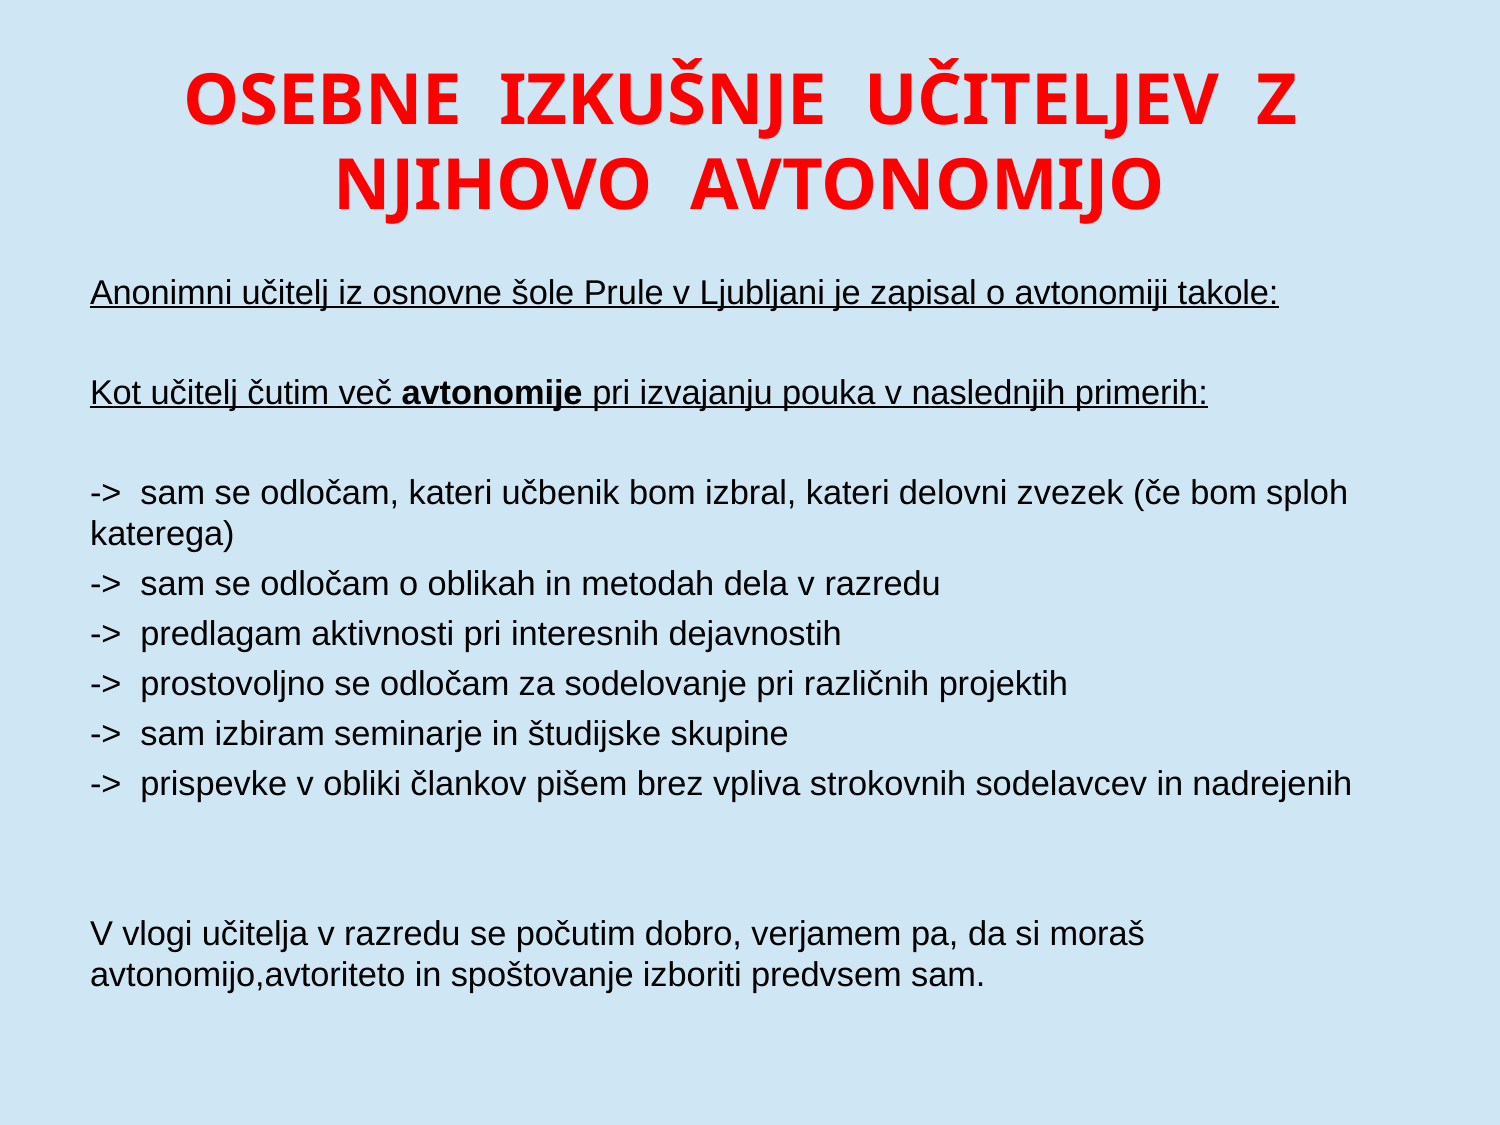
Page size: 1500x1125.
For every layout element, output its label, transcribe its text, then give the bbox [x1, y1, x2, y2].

list Anonimni učitelj iz osnovne šole Prule v Ljubljani je zapisal o avtonomiji takole: Kot učitelj čutim več avtonomije pri izvajanju pouka v naslednjih primerih: -> sam se odločam, kateri učbenik bom izbral, kateri delovni zvezek (če bom sploh katerega) -> sam se odločam o oblikah in metodah dela v razredu -> predlagam aktivnosti pri interesnih dejavnostih -> prostovoljno se odločam za sodelovanje pri različnih projektih -> sam izbiram seminarje in študijske skupine -> prispevke v obliki člankov pišem brez vpliva strokovnih sodelavcev in nadrejenih V vlogi učitelja v razredu se počutim dobro, verjamem pa, da si moraš avtonomijo,avtoriteto in spoštovanje izboriti predvsem sam. [75, 262, 1425, 1005]
title OSEBNE IZKUŠNJE UČITELJEV Z NJIHOVO AVTONOMIJO [75, 45, 1425, 233]
